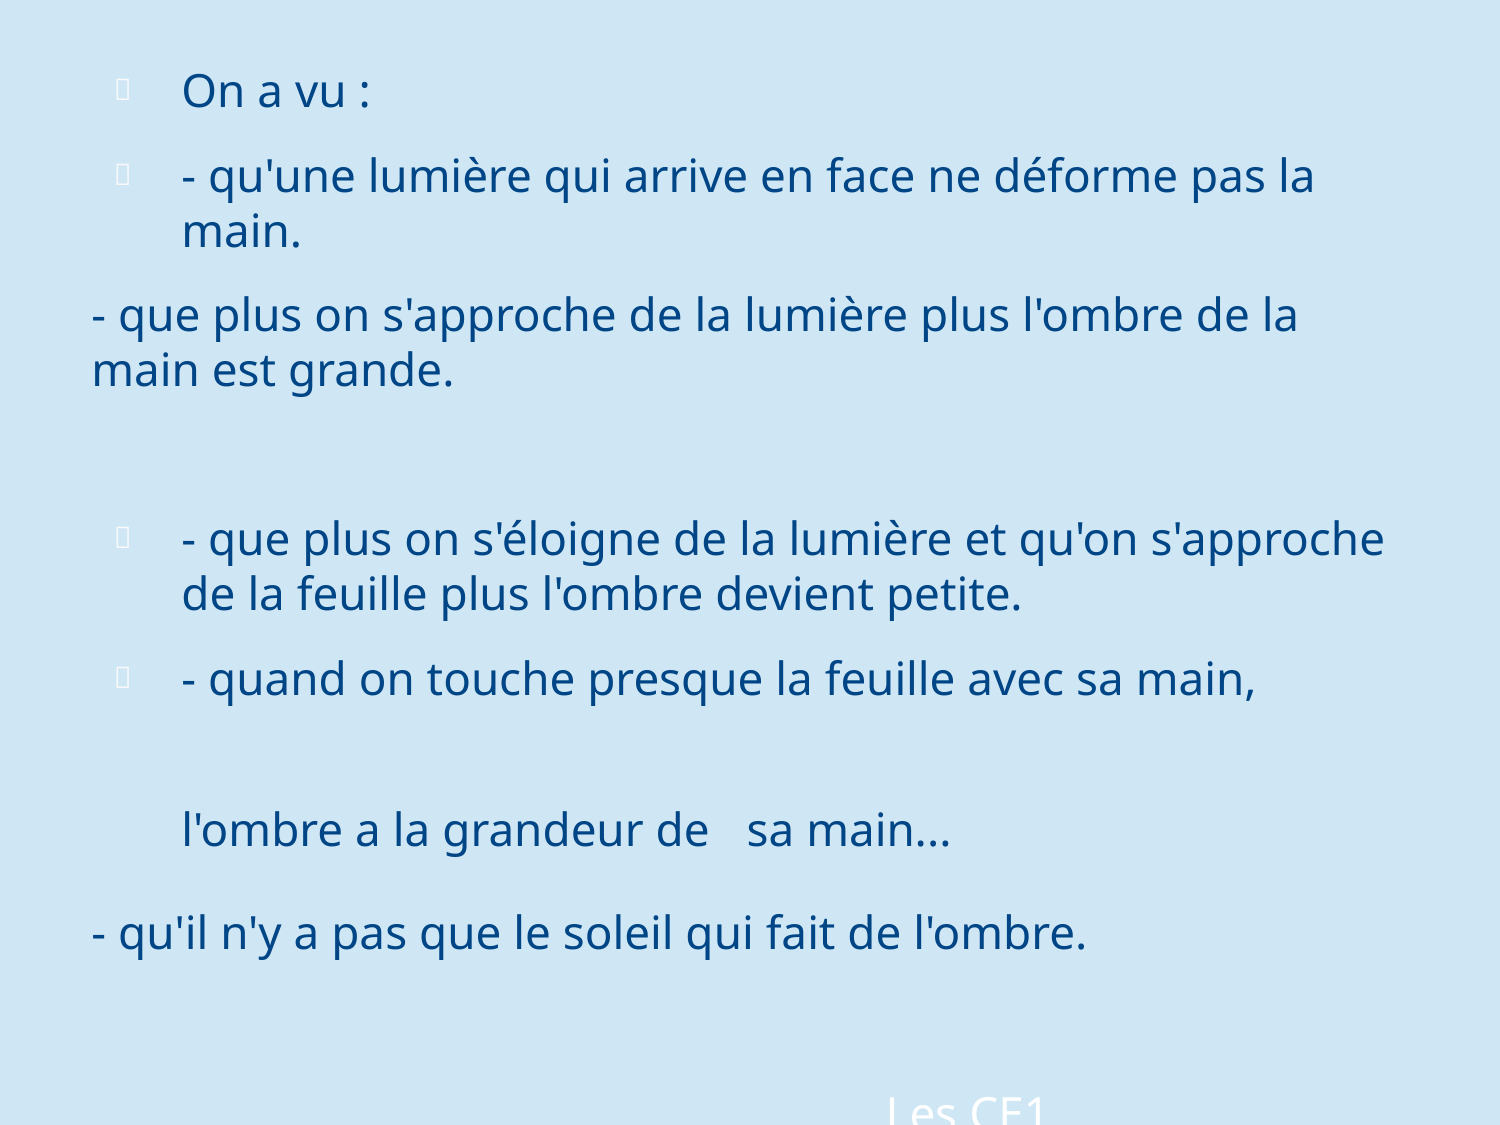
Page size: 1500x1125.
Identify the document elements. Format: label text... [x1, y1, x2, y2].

list On a vu : - qu'une lumière qui arrive en face ne déforme pas la main. - que plus on s'approche de la lumière plus l'ombre de la main est grande. - que plus on s'éloigne de la lumière et qu'on s'approche de la feuille plus l'ombre devient petite. - quand on touche presque la feuille avec sa main, l'ombre a la grandeur de sa main... - qu'il n'y a pas que le soleil qui fait de l'ombre. Les CE1 [76, 54, 1425, 1071]
title [75, 45, 1425, 233]
